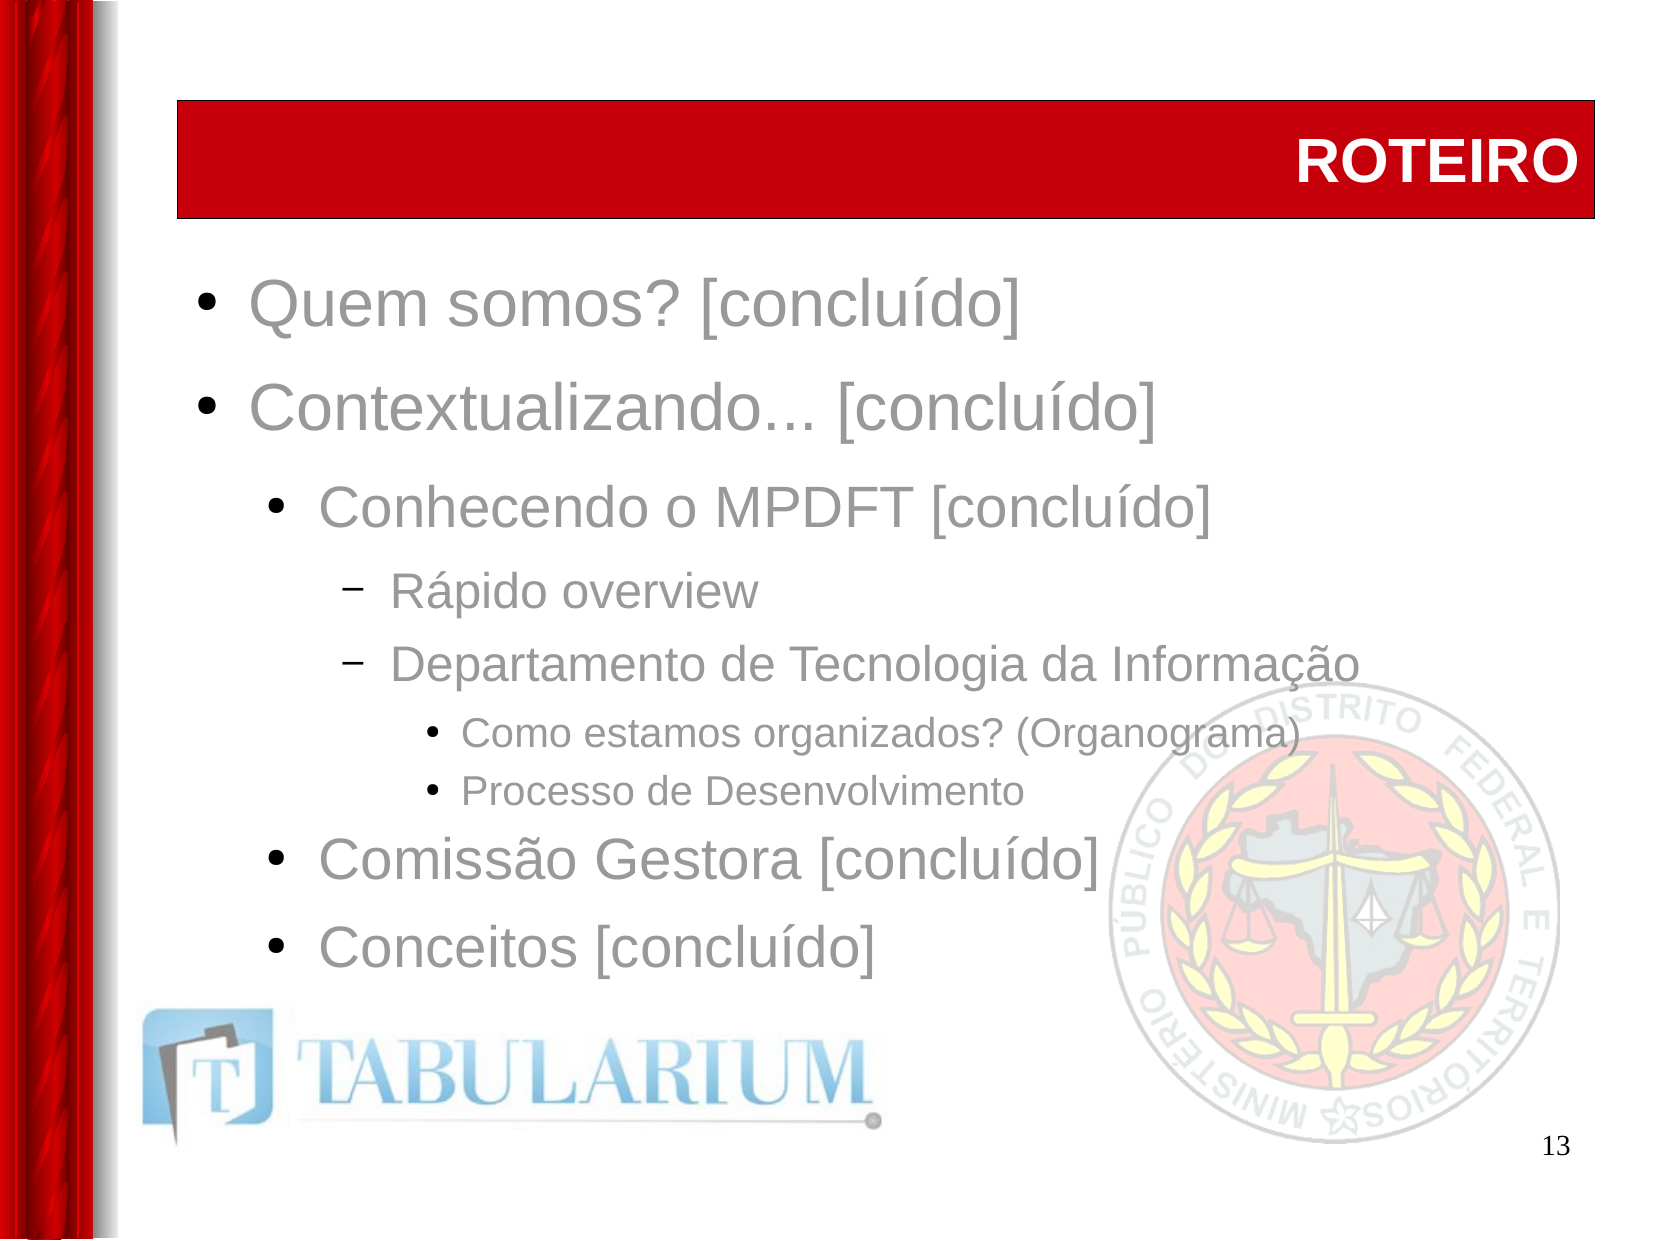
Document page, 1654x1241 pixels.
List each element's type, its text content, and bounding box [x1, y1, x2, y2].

list Quem somos? [concluído] Contextualizando... [concluído] Conhecendo o MPDFT [concluído] Rápido overview Departamento de Tecnologia da Informação Como estamos organizados? (Organograma) Processo de Desenvolvimento Comissão Gestora [concluído] Conceitos [concluído] [177, 265, 1565, 1093]
text_box ROTEIRO [206, 118, 1595, 205]
